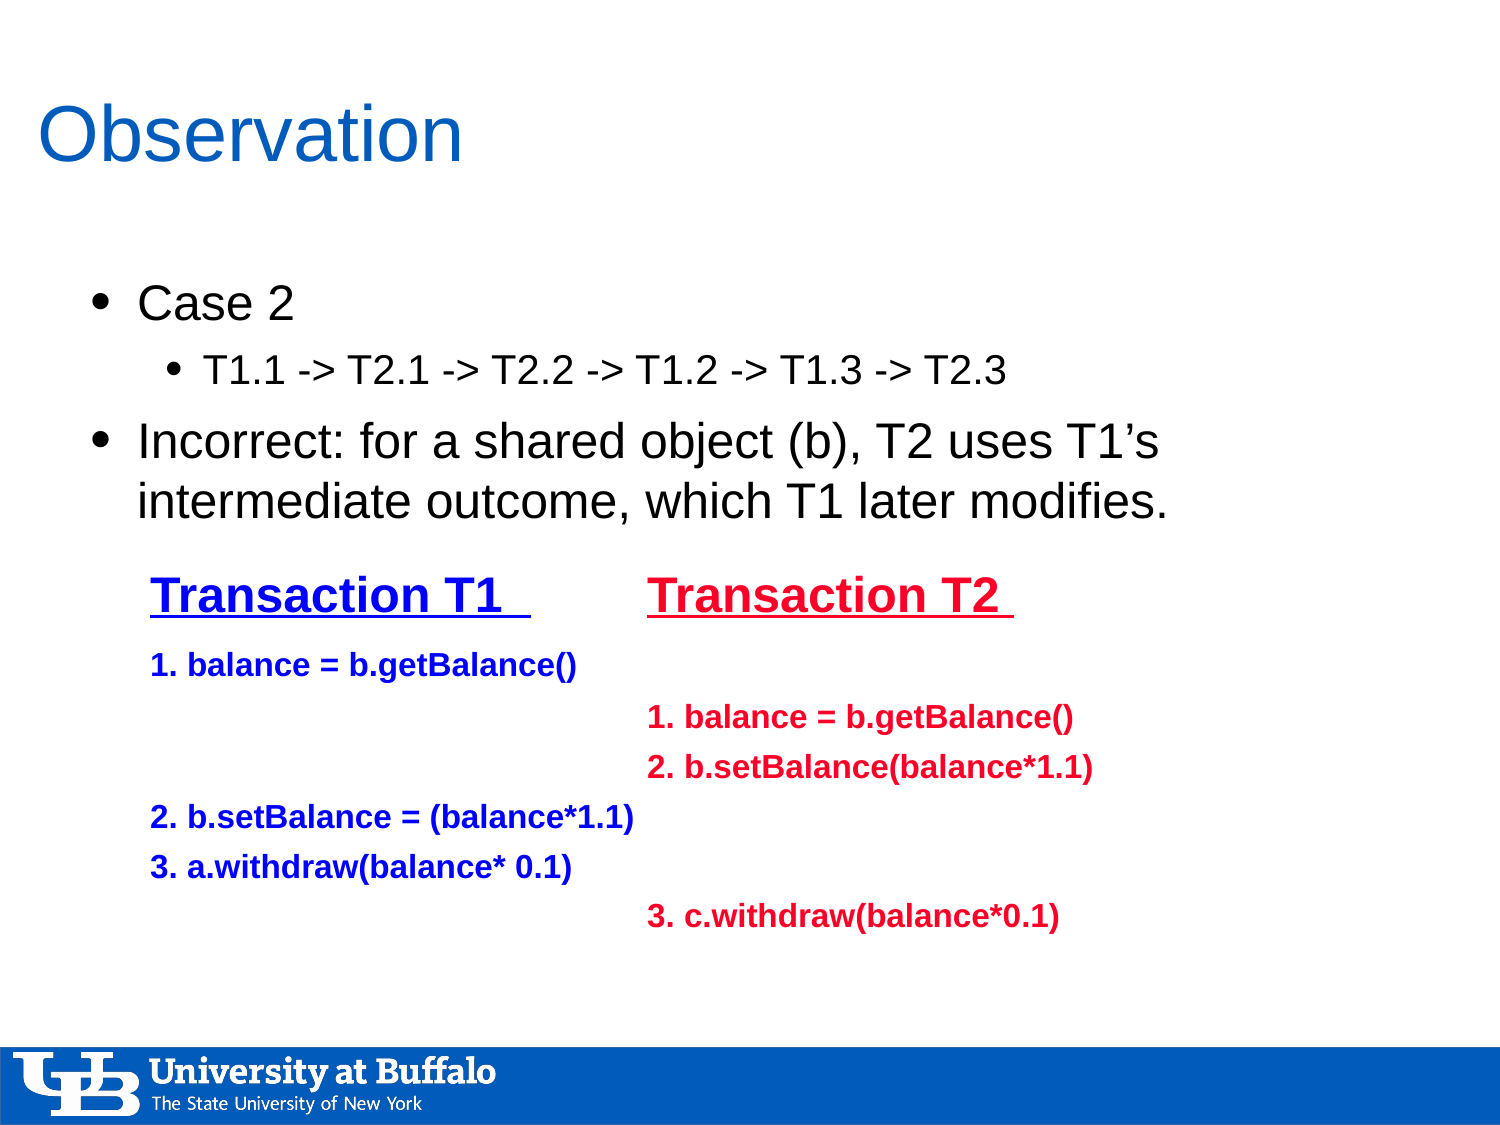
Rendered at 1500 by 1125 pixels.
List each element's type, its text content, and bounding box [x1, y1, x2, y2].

title Observation [37, 40, 1388, 228]
text_box Transaction T1 Transaction T2 1. balance = b.getBalance() 1. balance = b.getBalance() 2. b.setBalance(balance*1.1) 2. b.setBalance = (balance*1.1) 3. a.withdraw(balance* 0.1) 3. c.withdraw(balance*0.1) [135, 554, 1396, 1068]
picture [13, 1052, 496, 1116]
list Case 2 T1.1 -> T2.1 -> T2.2 -> T1.2 -> T1.3 -> T2.3 Incorrect: for a shared object (b), T2 uses T1’s intermediate outcome, which T1 later modifies. [75, 263, 1425, 916]
